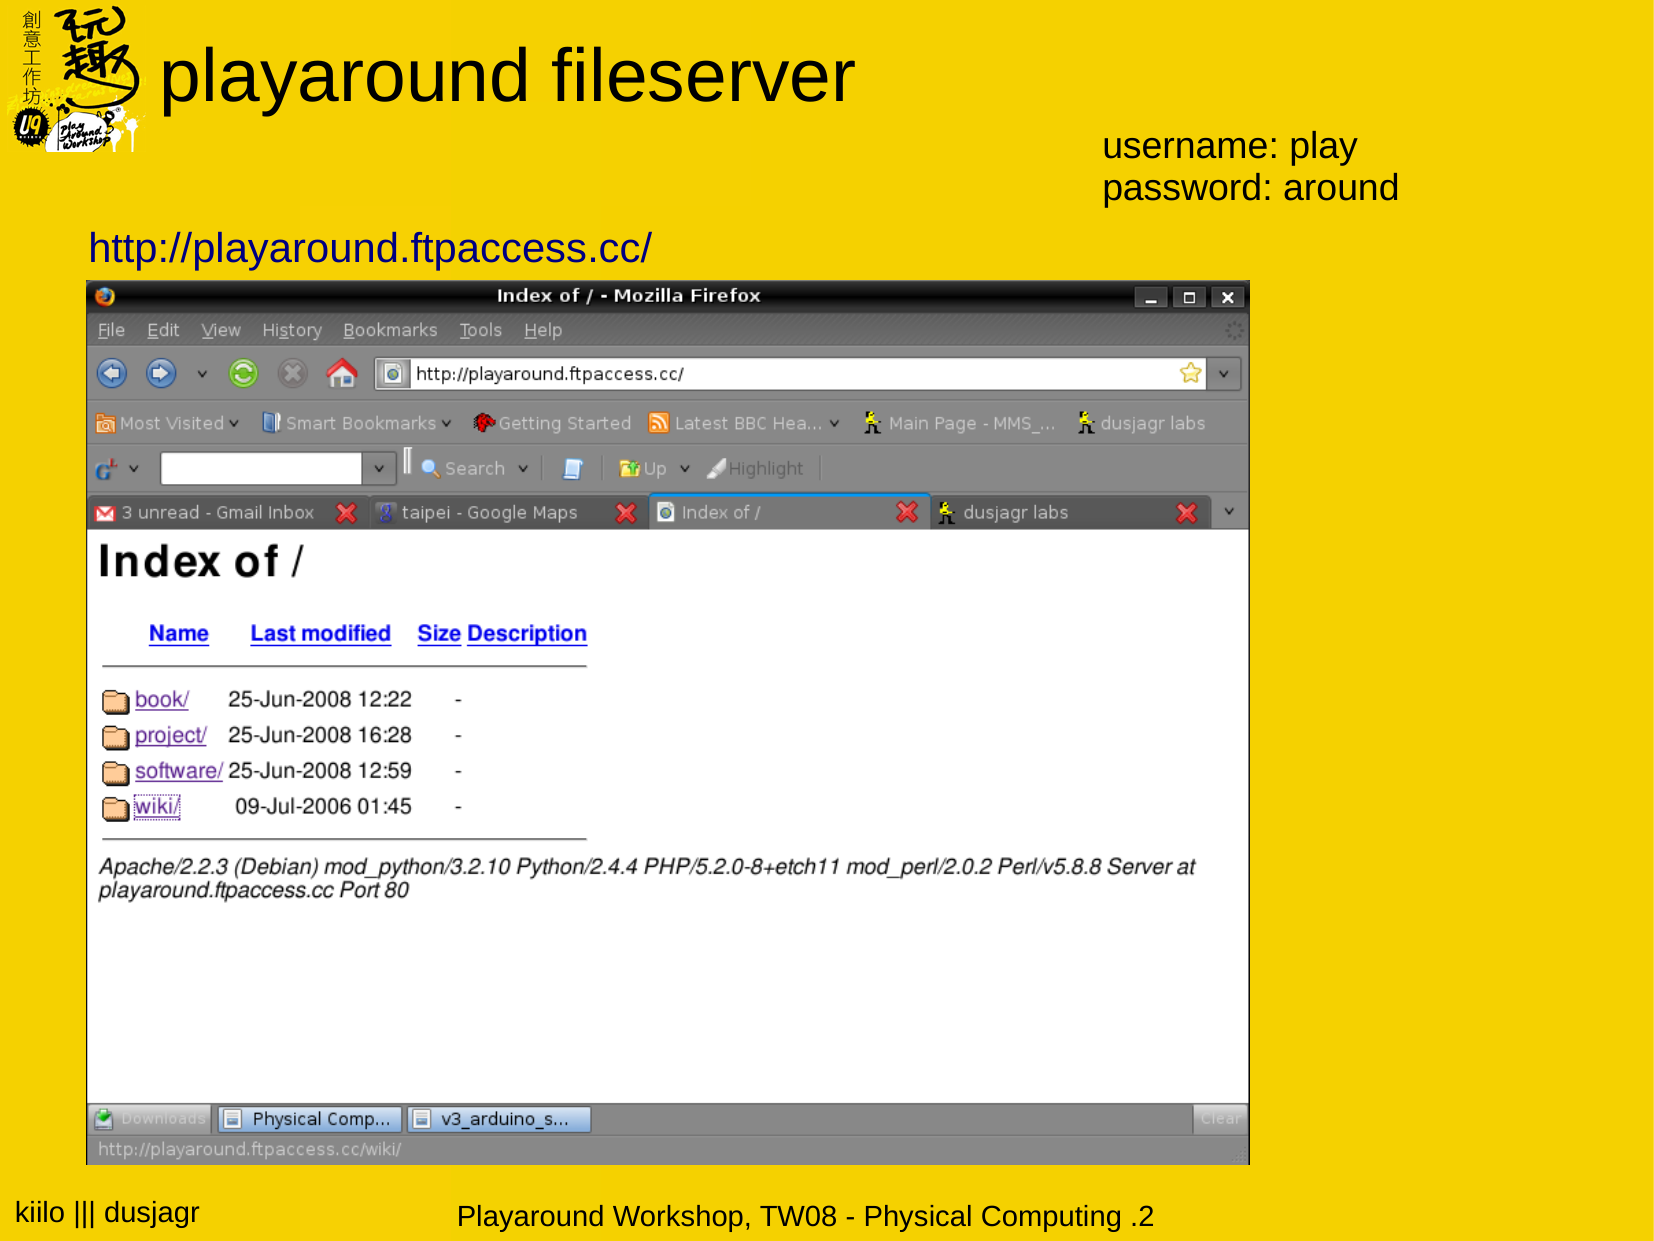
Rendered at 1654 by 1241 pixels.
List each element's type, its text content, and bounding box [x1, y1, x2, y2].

text_box username: play password: around [1087, 117, 1538, 226]
list http://playaround.ftpaccess.cc/ [70, 224, 1627, 1110]
picture [0, 0, 1654, 1241]
title playaround fileserver [159, 7, 1627, 143]
